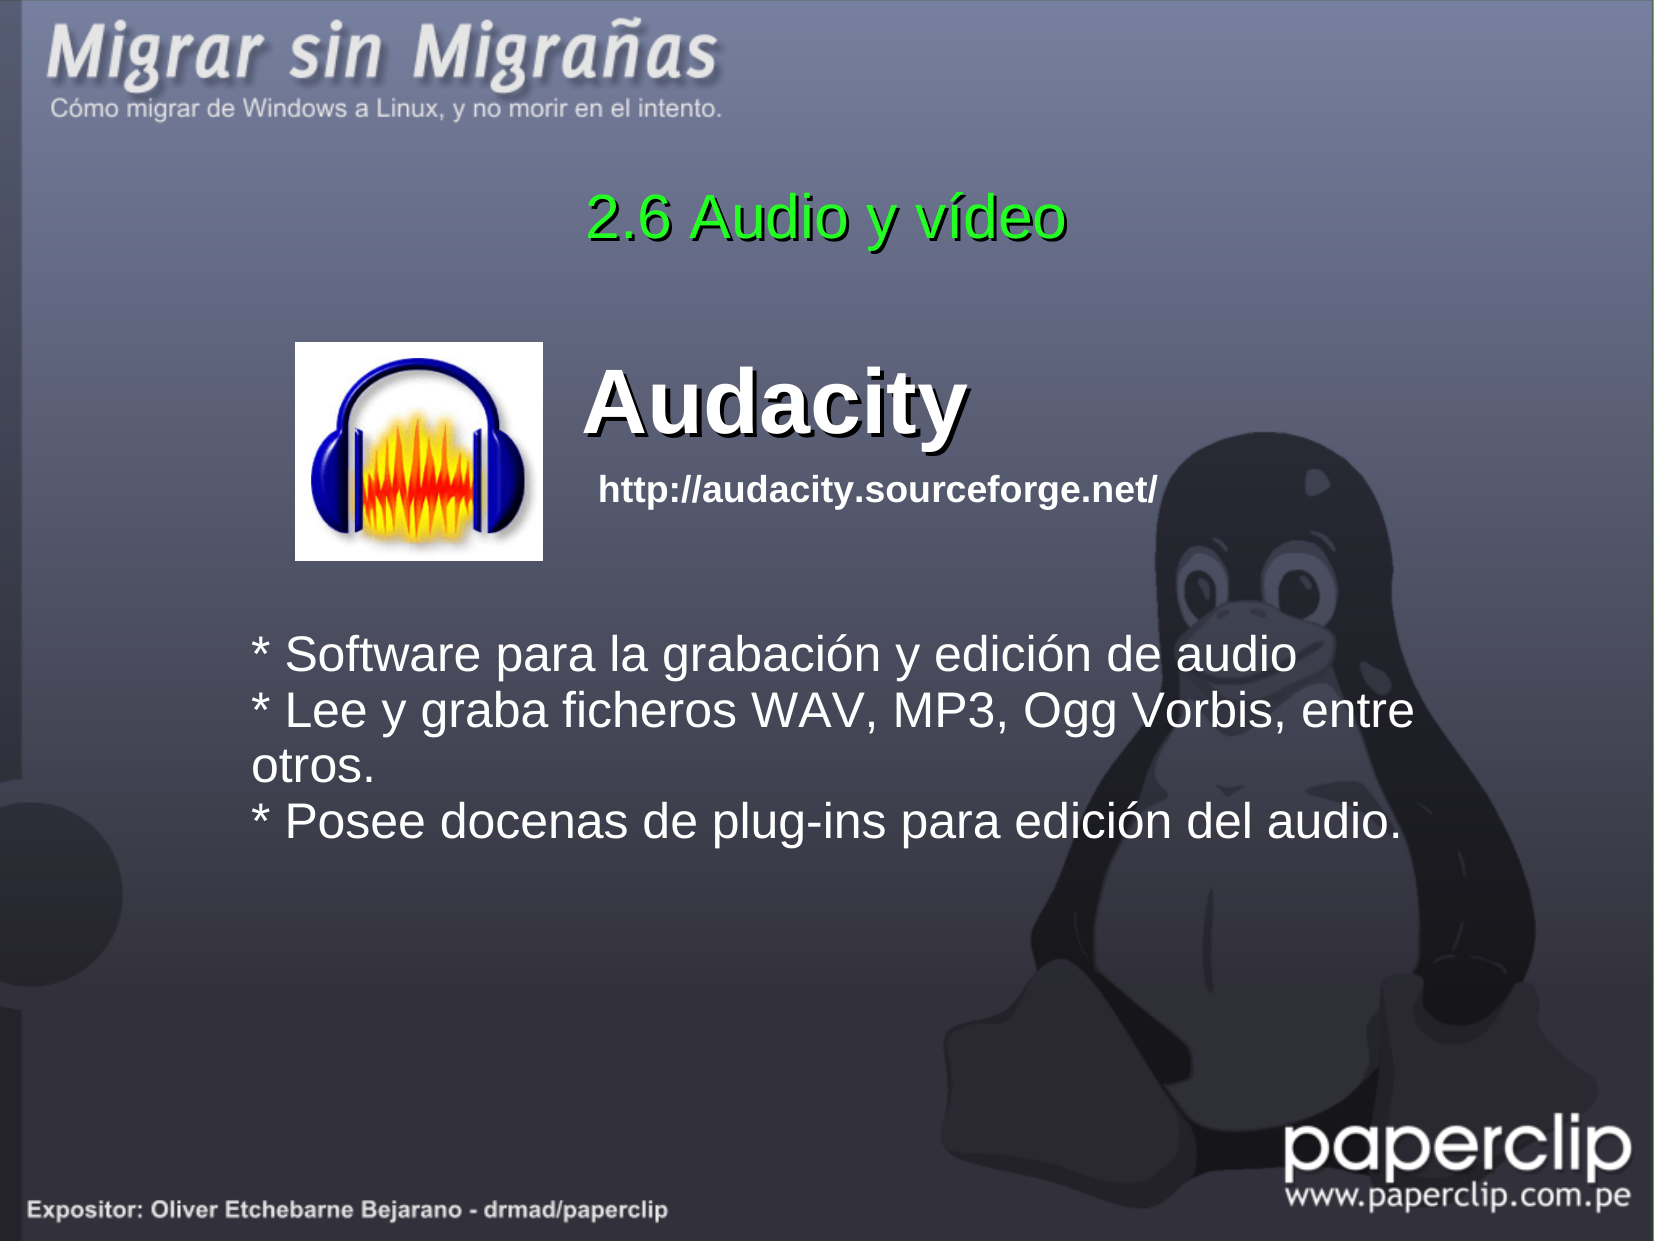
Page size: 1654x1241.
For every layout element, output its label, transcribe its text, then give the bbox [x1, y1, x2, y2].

text_box Audacity [566, 342, 1542, 461]
text_box http://audacity.sourceforge.net/ [583, 461, 1175, 518]
picture [0, 0, 1654, 1241]
text_box * Software para la grabación y edición de audio * Lee y graba ficheros WAV, MP3, Ogg Vorbis, entre otros. * Posee docenas de plug-ins para edición del audio. [236, 618, 1447, 857]
title 2.6 Audio y vídeo [82, 177, 1571, 257]
